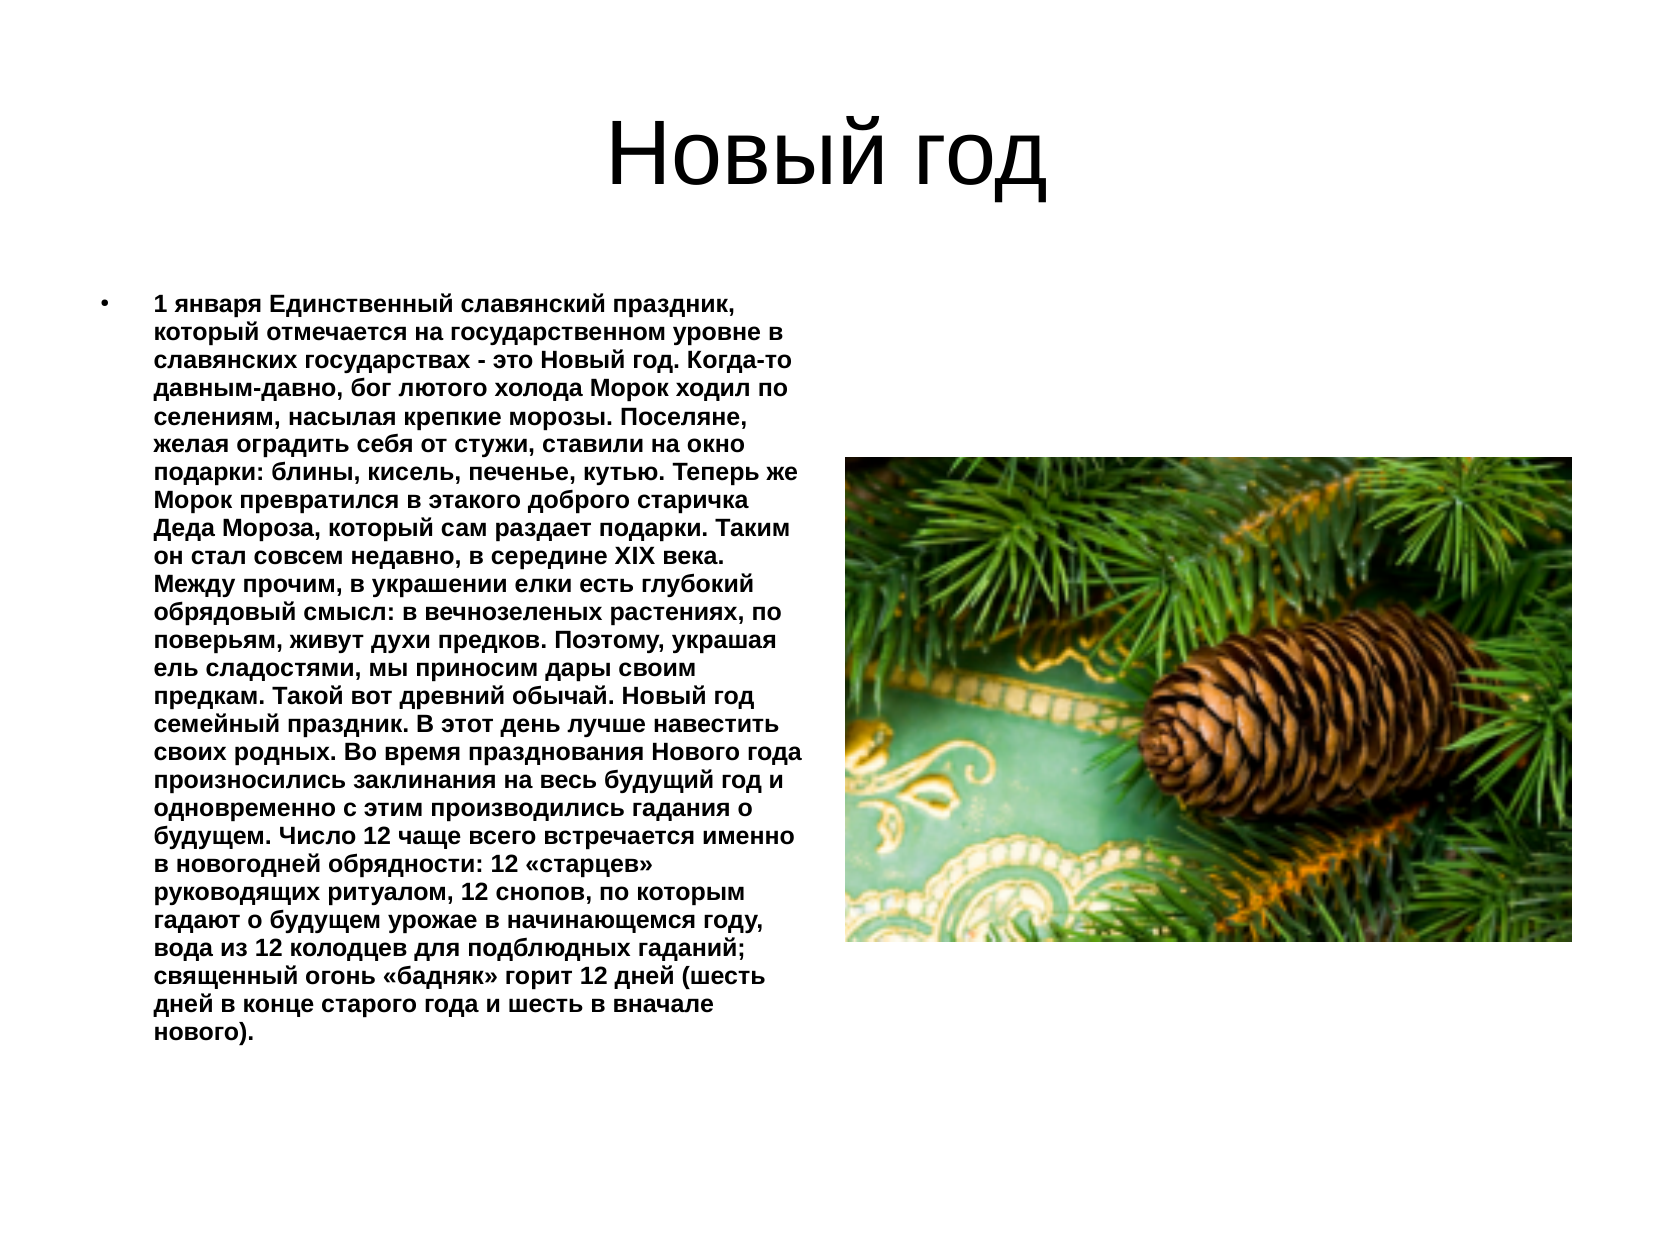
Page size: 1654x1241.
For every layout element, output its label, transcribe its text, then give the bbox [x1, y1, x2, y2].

list 1 января Единственный славянский праздник, который отмечается на государственном уровне в славянских государствах - это Новый год. Когда-то давным-давно, бог лютого холода Морок ходил по селениям, насылая крепкие морозы. Поселяне, желая оградить себя от стужи, ставили на окно подарки: блины, кисель, печенье, кутью. Теперь же Морок превратился в этакого доброго старичка Деда Мороза, который сам раздает подарки. Таким он стал совсем недавно, в середине XIX века. Между прочим, в украшении елки есть глубокий обрядовый смысл: в вечнозеленых растениях, по поверьям, живут духи предков. Поэтому, украшая ель сладостями, мы приносим дары своим предкам. Такой вот древний обычай. Новый год семейный праздник. В этот день лучше навестить своих родных. Во время празднования Нового года произносились заклинания на весь будущий год и одновременно с этим производились гадания о будущем. Число 12 чаще всего встречается именно в новогодней обрядности: 12 «старцев» руководящих ритуалом, 12 снопов, по которым гадают о будущем урожае в начинающемся году, вода из 12 колодцев для подблюдных гаданий; священный огонь «бадняк» горит 12 дней (шесть дней в конце старого года и шесть в вначале нового). [82, 290, 809, 1126]
title Новый год [82, 49, 1571, 257]
picture [845, 457, 1572, 942]
